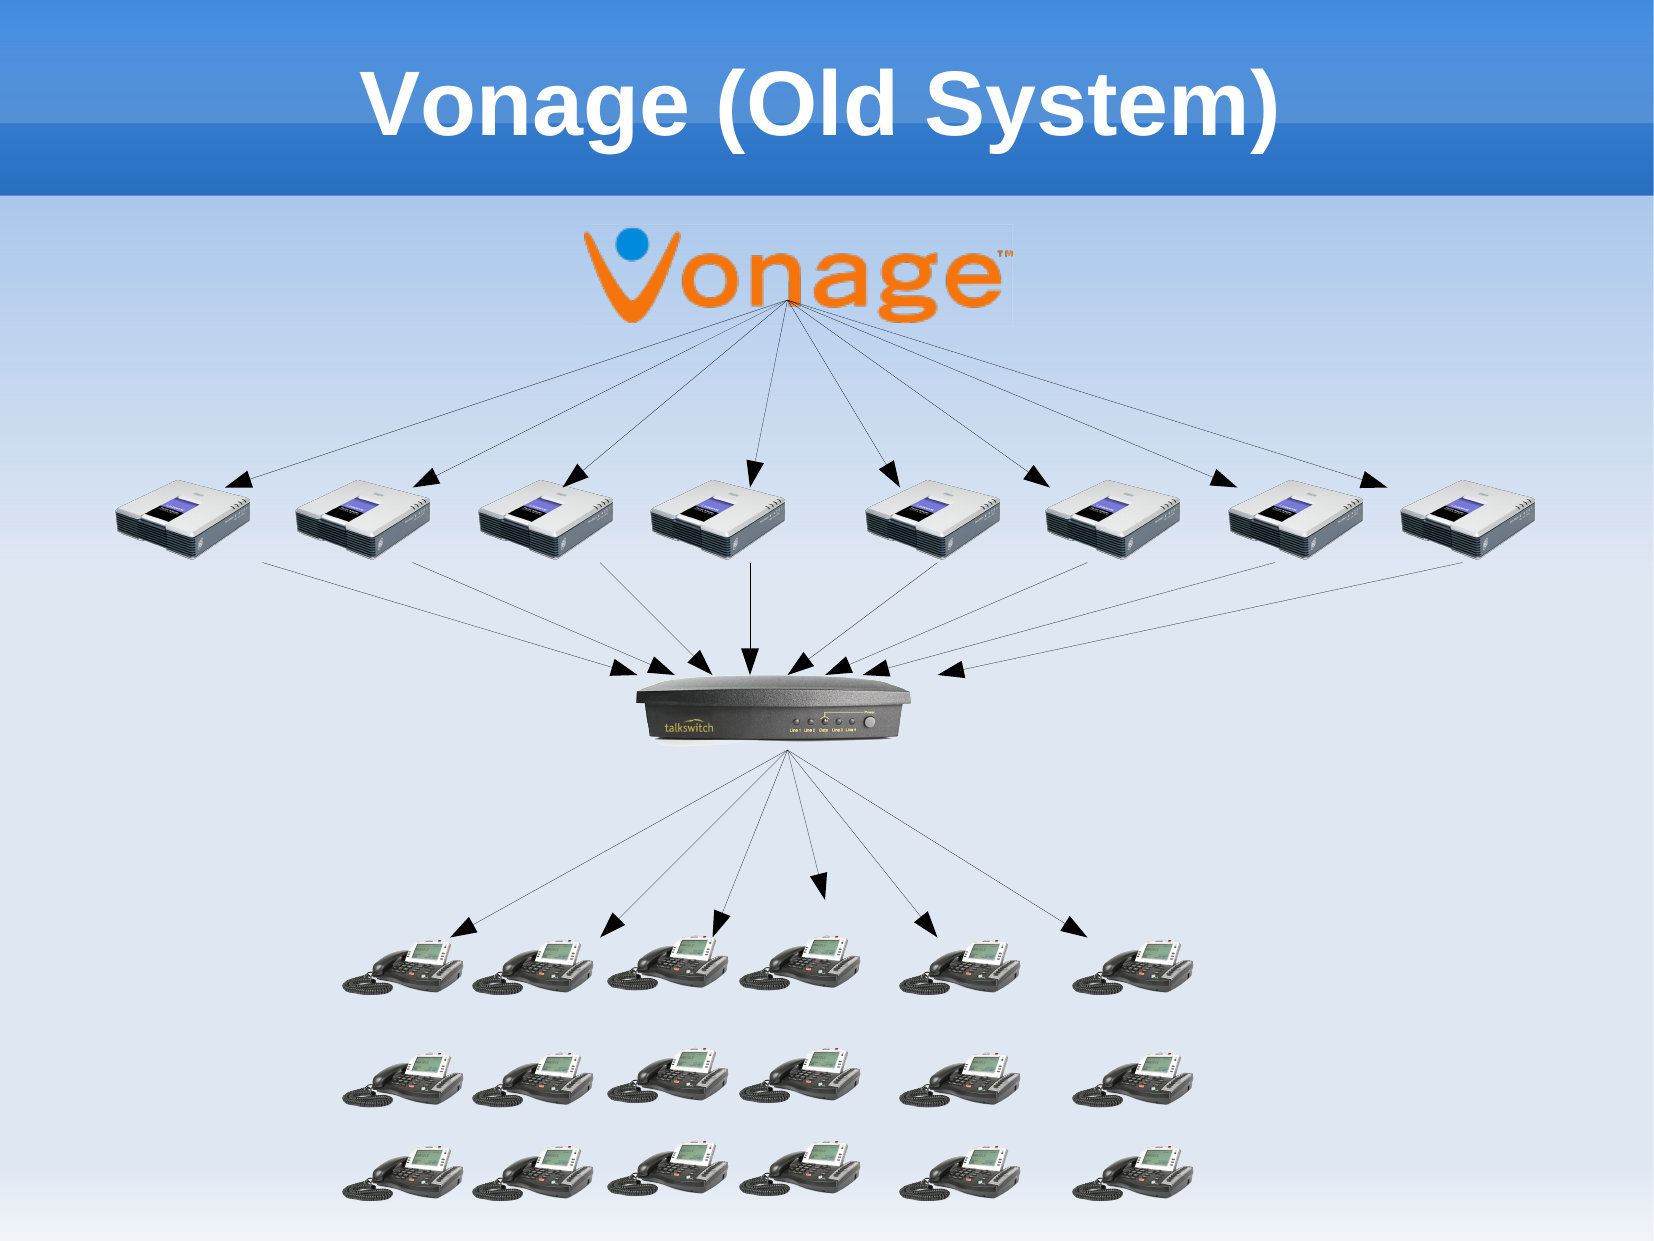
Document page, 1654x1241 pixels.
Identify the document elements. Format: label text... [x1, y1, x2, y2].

title Vonage (Old System) [76, 7, 1565, 200]
picture [0, 0, 1654, 1241]
